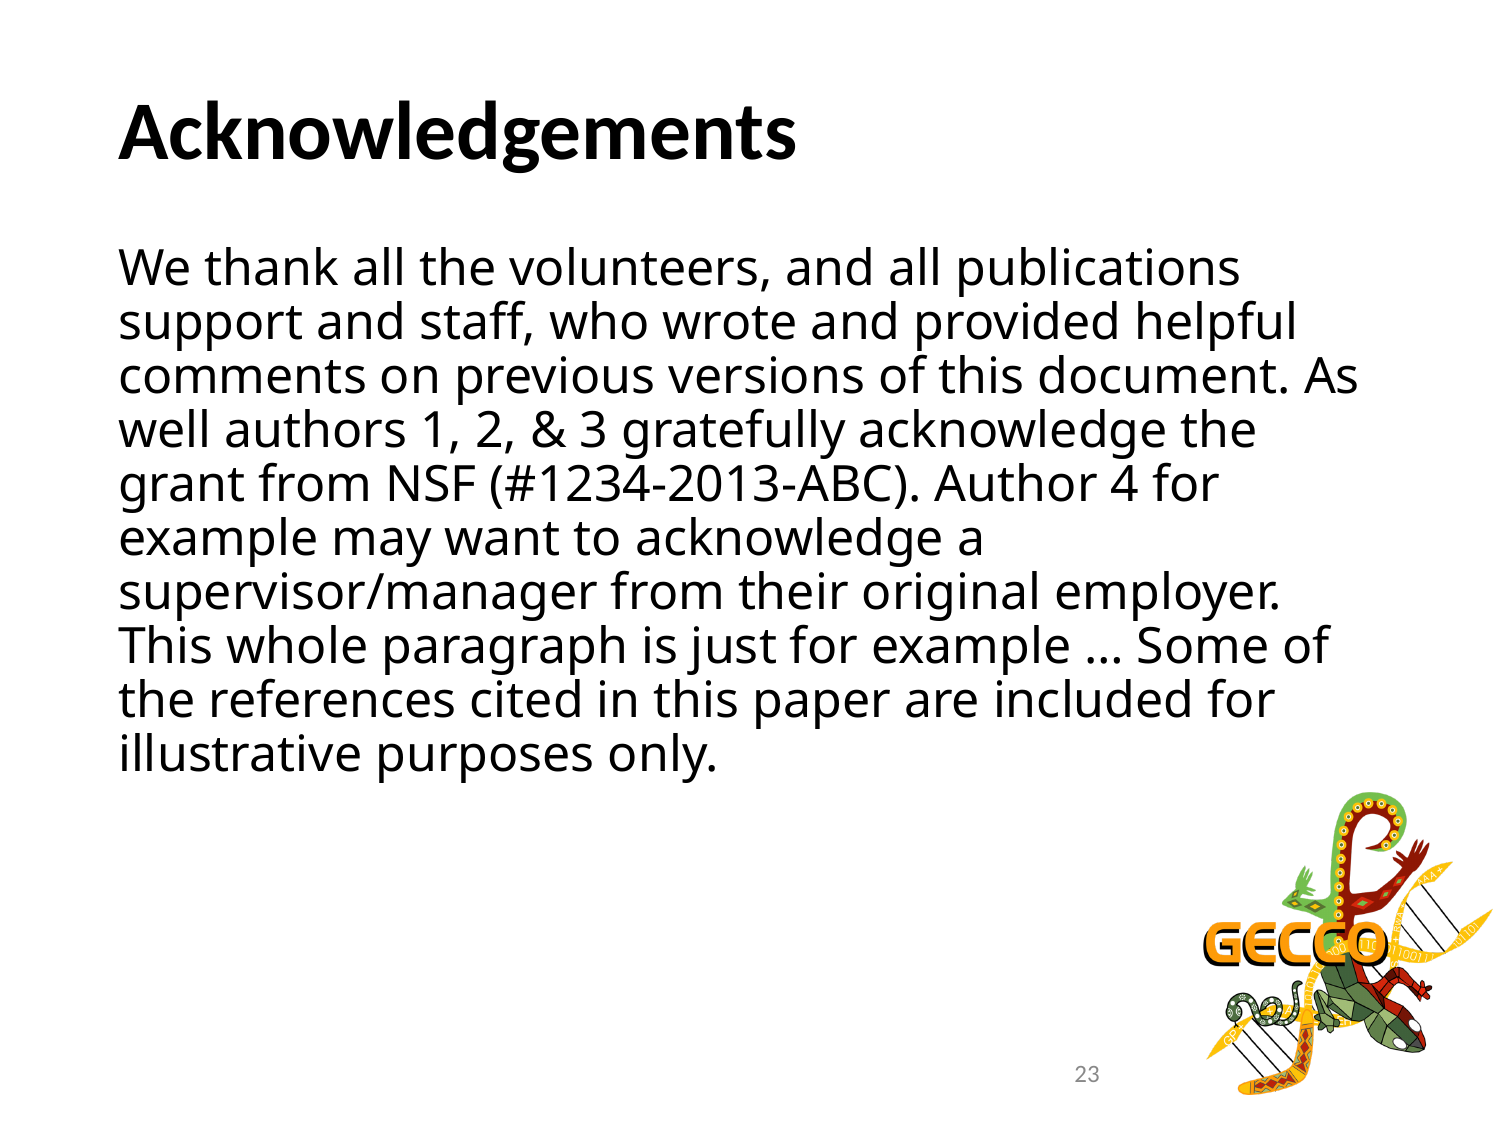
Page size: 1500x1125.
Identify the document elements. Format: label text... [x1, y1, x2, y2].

text_box <number> [1059, 1042, 1397, 1103]
title Acknowledgements [103, 59, 1397, 207]
picture [1195, 782, 1500, 1103]
list We thank all the volunteers, and all publications support and staff, who wrote and provided helpful comments on previous versions of this document. As well authors 1, 2, & 3 gratefully acknowledge the grant from NSF (#1234-2013-ABC). Author 4 for example may want to acknowledge a supervisor/manager from their original employer. This whole paragraph is just for example … Some of the references cited in this paper are included for illustrative purposes only. [103, 234, 1397, 1014]
